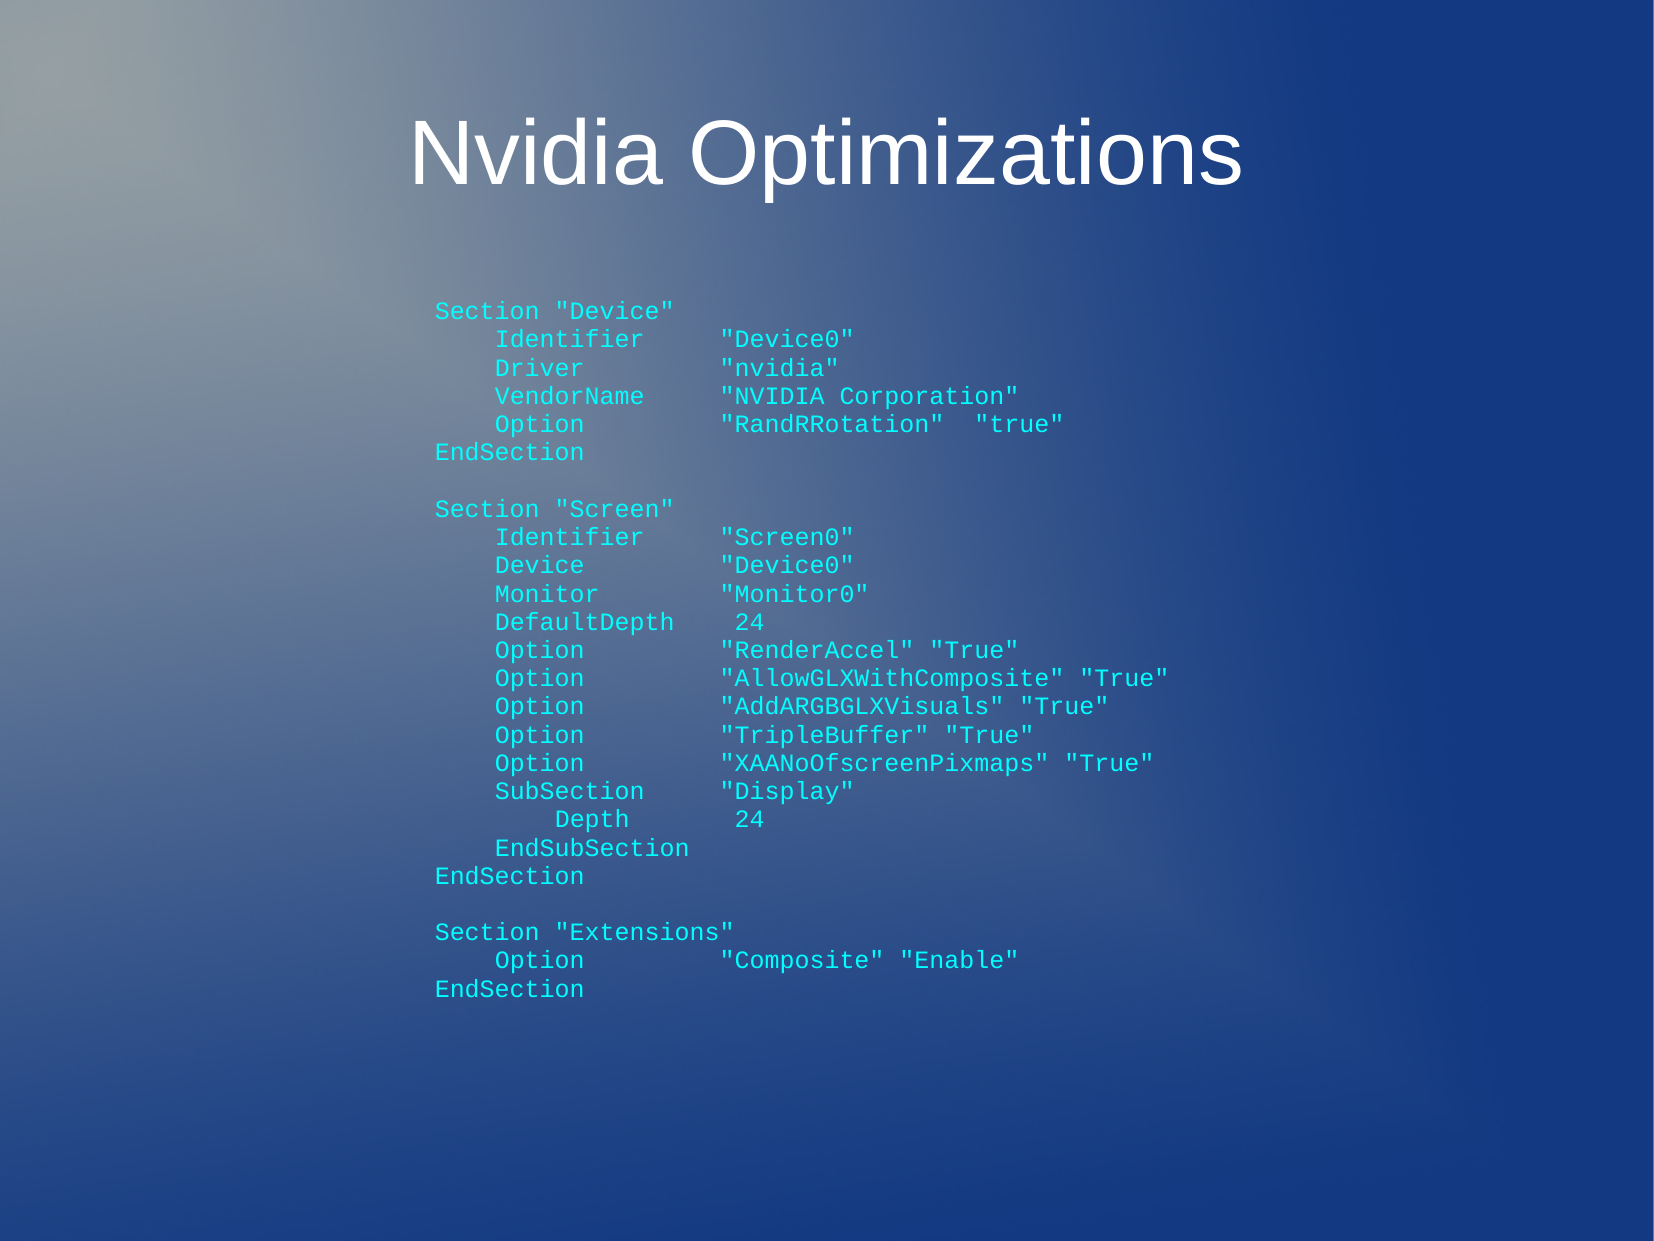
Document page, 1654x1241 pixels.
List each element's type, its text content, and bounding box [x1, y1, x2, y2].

text_box Section "Device" Identifier "Device0" Driver "nvidia" VendorName "NVIDIA Corporation" Option "RandRRotation" "true" EndSection Section "Screen" Identifier "Screen0" Device "Device0" Monitor "Monitor0" DefaultDepth 24 Option "RenderAccel" "True" Option "AllowGLXWithComposite" "True" Option "AddARGBGLXVisuals" "True" Option "TripleBuffer" "True" Option "XAANoOfscreenPixmaps" "True" SubSection "Display" Depth 24 EndSubSection EndSection Section "Extensions" Option "Composite" "Enable" EndSection [420, 291, 1254, 1155]
title Nvidia Optimizations [82, 49, 1571, 257]
picture [0, 0, 1654, 1241]
